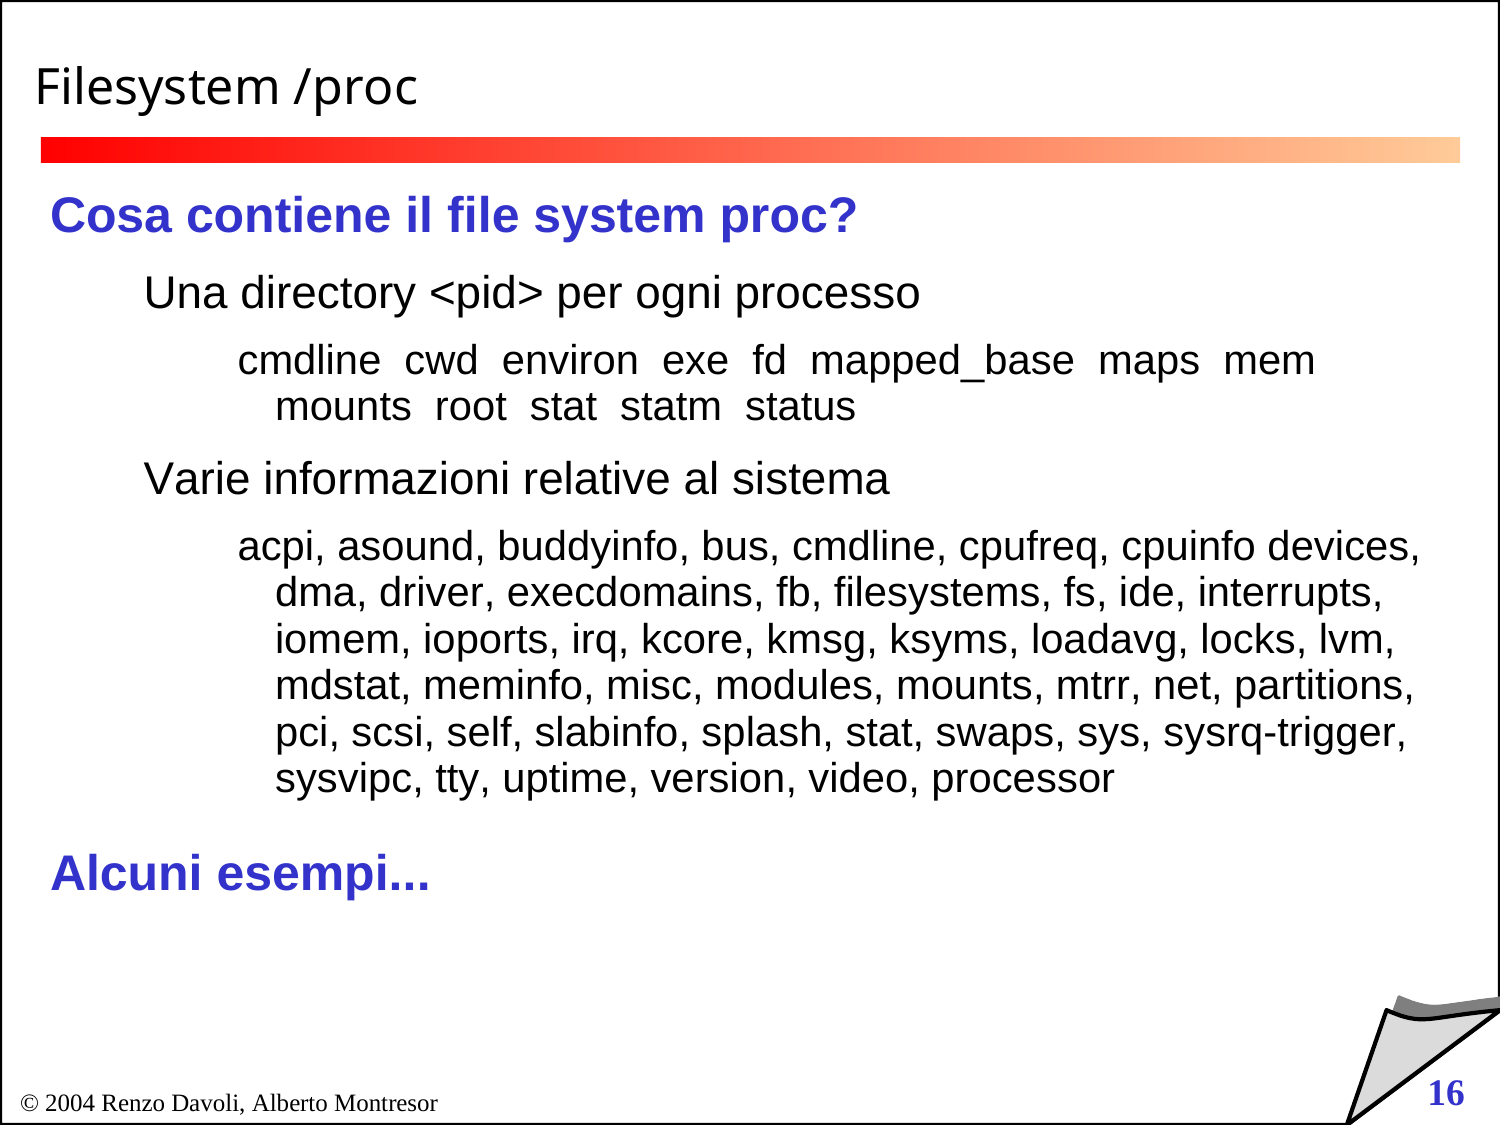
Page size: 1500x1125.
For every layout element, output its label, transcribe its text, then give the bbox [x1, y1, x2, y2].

list Cosa contiene il file system proc? Una directory <pid> per ogni processo cmdline cwd environ exe fd mapped_base maps mem mounts root stat statm status Varie informazioni relative al sistema acpi, asound, buddyinfo, bus, cmdline, cpufreq, cpuinfo devices, dma, driver, execdomains, fb, filesystems, fs, ide, interrupts, iomem, ioports, irq, kcore, kmsg, ksyms, loadavg, locks, lvm, mdstat, meminfo, misc, modules, mounts, mtrr, net, partitions, pci, scsi, self, slabinfo, splash, stat, swaps, sys, sysrq-trigger, sysvipc, tty, uptime, version, video, processor Alcuni esempi... [50, 187, 1450, 901]
title Filesystem /proc [34, 44, 1466, 131]
